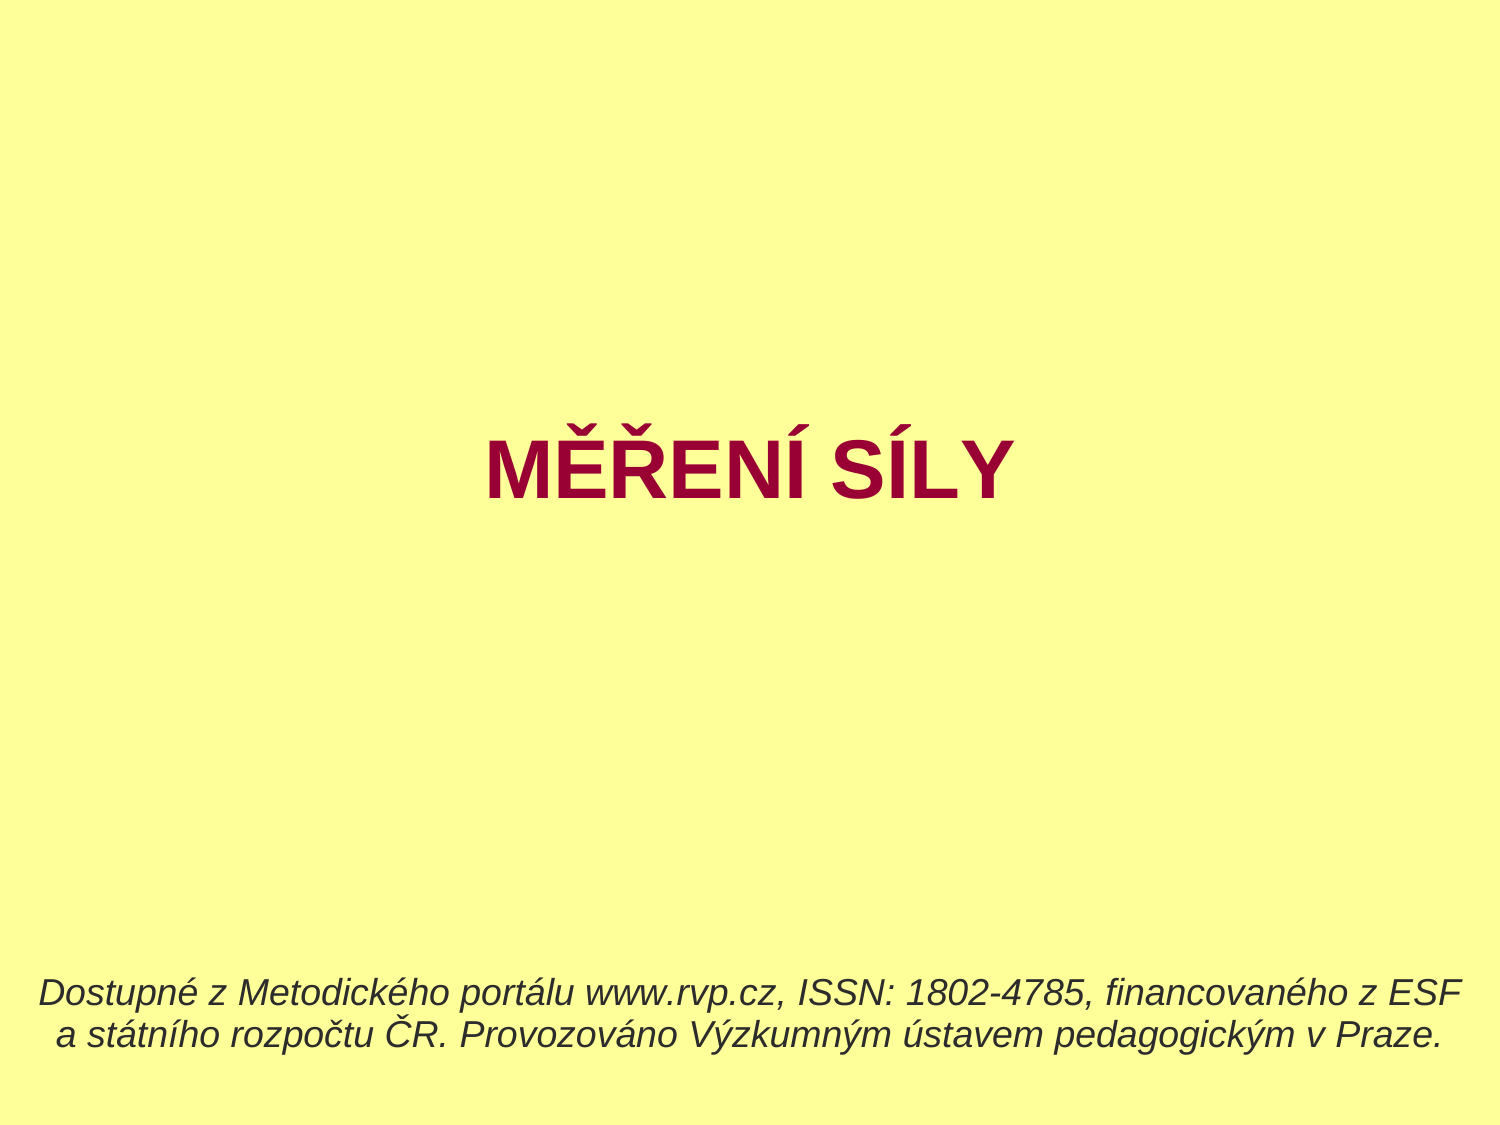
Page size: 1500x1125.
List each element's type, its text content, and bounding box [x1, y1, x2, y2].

text_box Dostupné z Metodického portálu www.rvp.cz, ISSN: 1802-4785, financovaného z ESF a státního rozpočtu ČR. Provozováno Výzkumným ústavem pedagogickým v Praze. [0, 964, 1500, 1064]
title MĚŘENÍ SÍLY [112, 349, 1388, 591]
